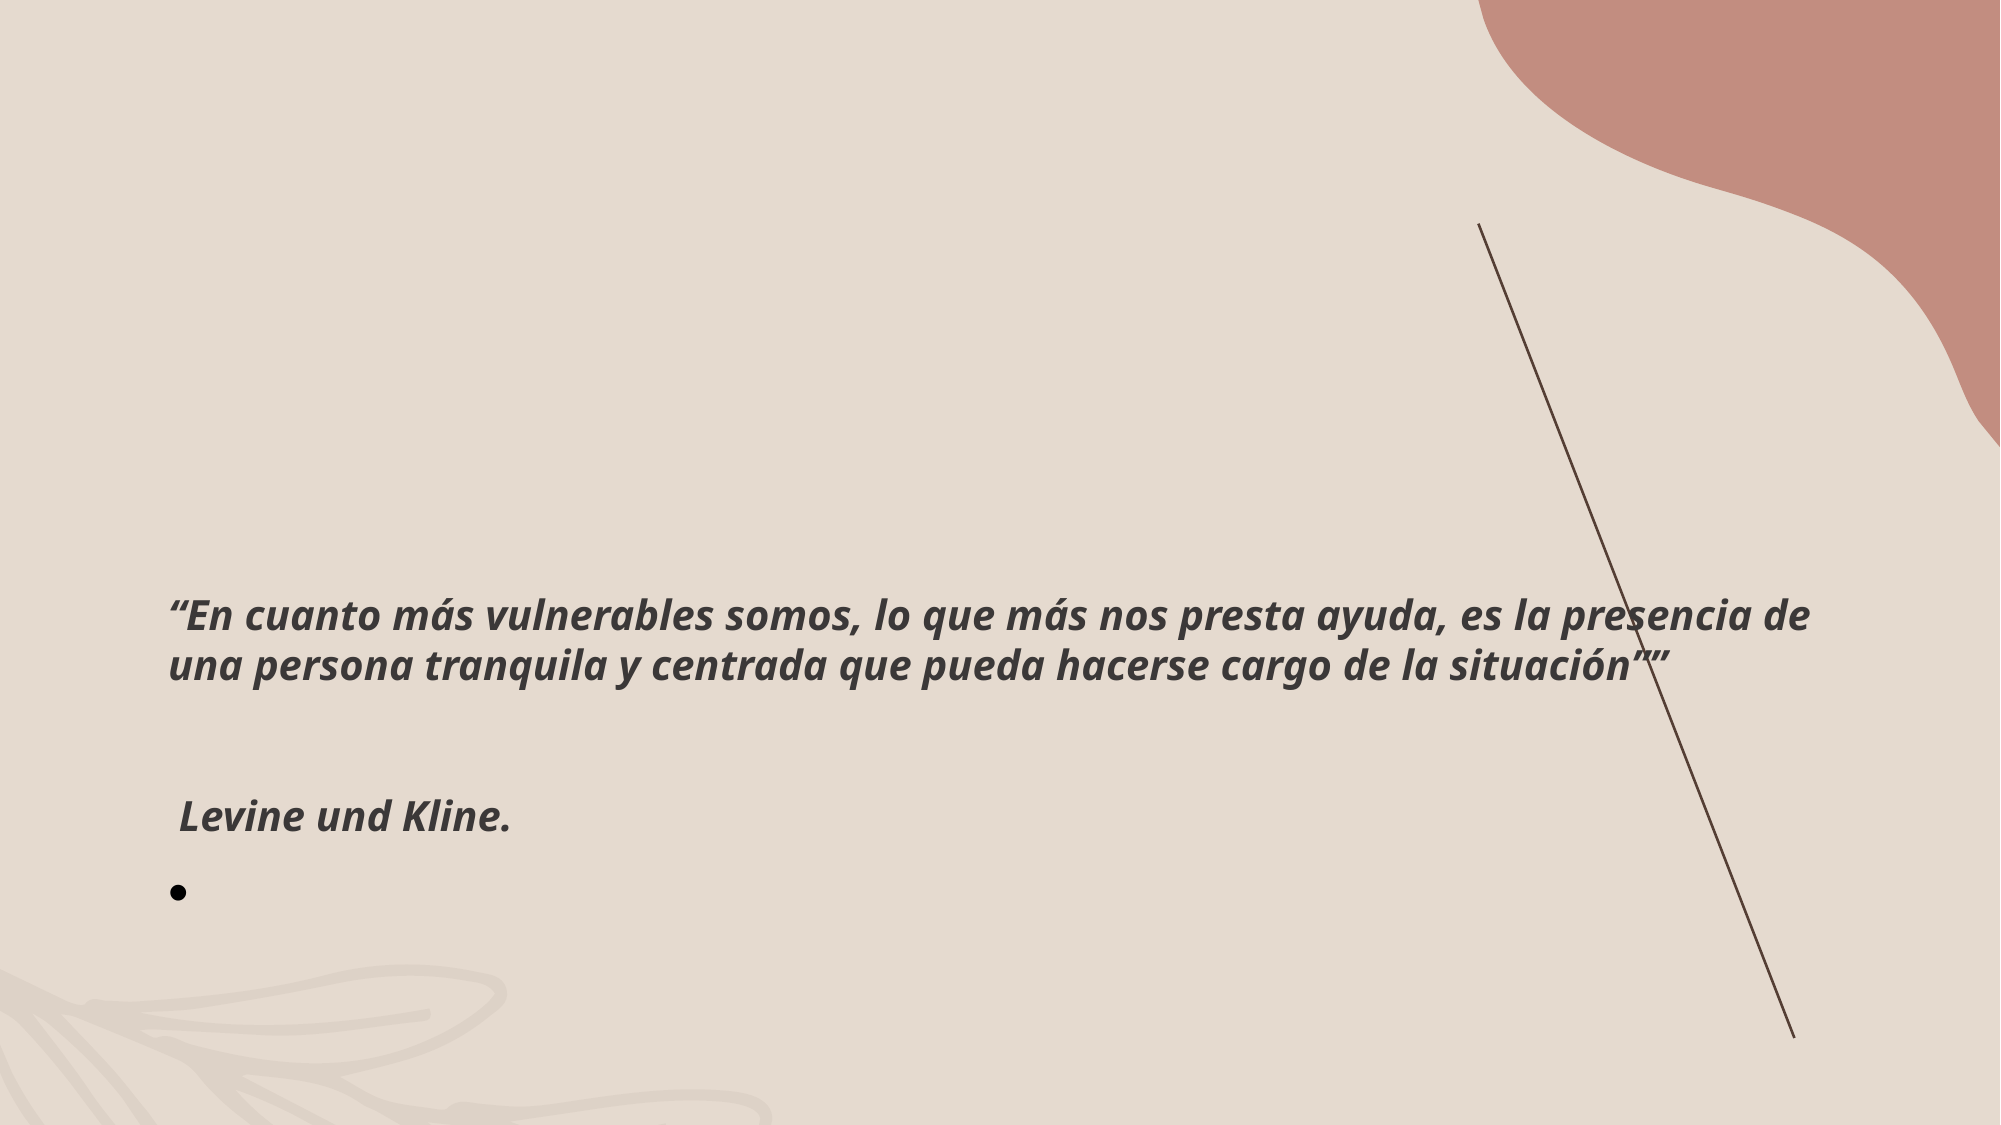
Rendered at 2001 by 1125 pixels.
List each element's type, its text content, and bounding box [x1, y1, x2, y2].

list “En cuanto más vulnerables somos, lo que más nos presta ayuda, es la presencia de una persona tranquila y centrada que pueda hacerse cargo de la situación”” Levine und Kline. [153, 581, 1847, 944]
